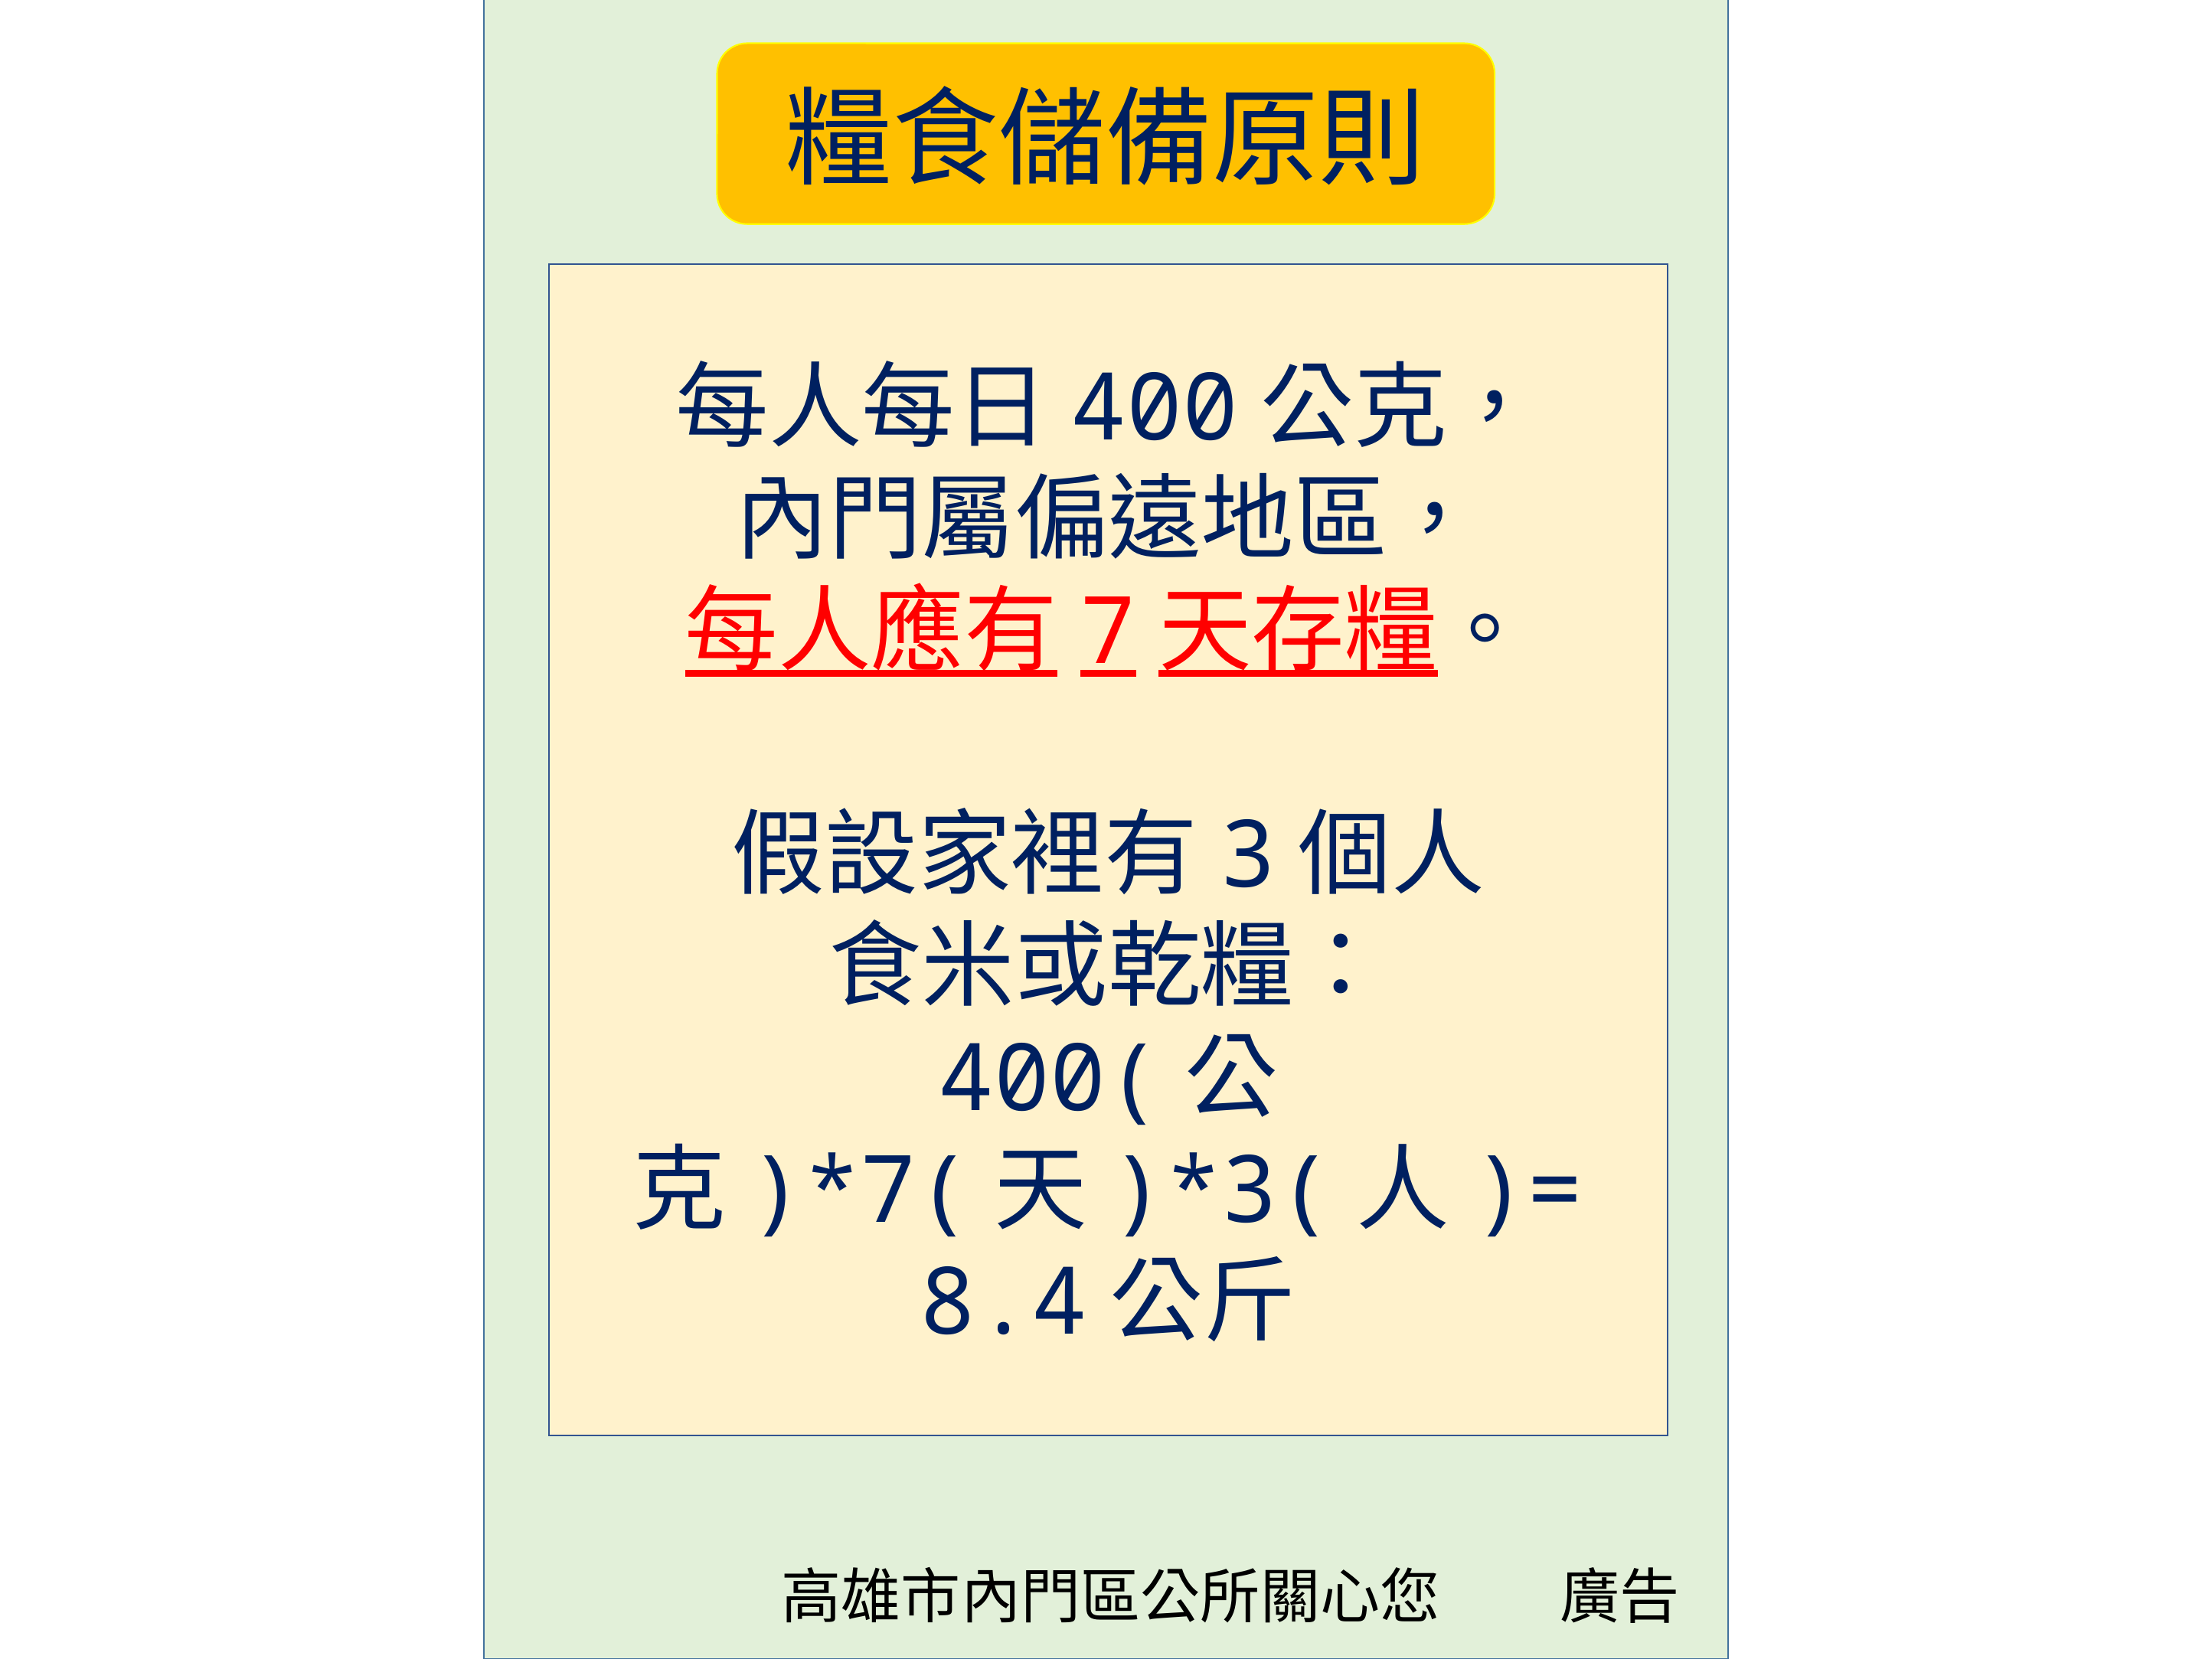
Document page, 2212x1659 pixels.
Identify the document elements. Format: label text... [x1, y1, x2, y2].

text_box [483, 0, 1728, 1659]
text_box 糧食儲備原則 [717, 43, 1495, 224]
text_box 每人每日400公克， 內門屬偏遠地區， 每人應有7天存糧。 假設家裡有3個人 食米或乾糧： 400(公克)*7(天)*3(人)= 8.4公斤 [548, 263, 1668, 1435]
text_box 高雄市內門區公所關心您 廣告 [769, 1552, 1845, 1636]
